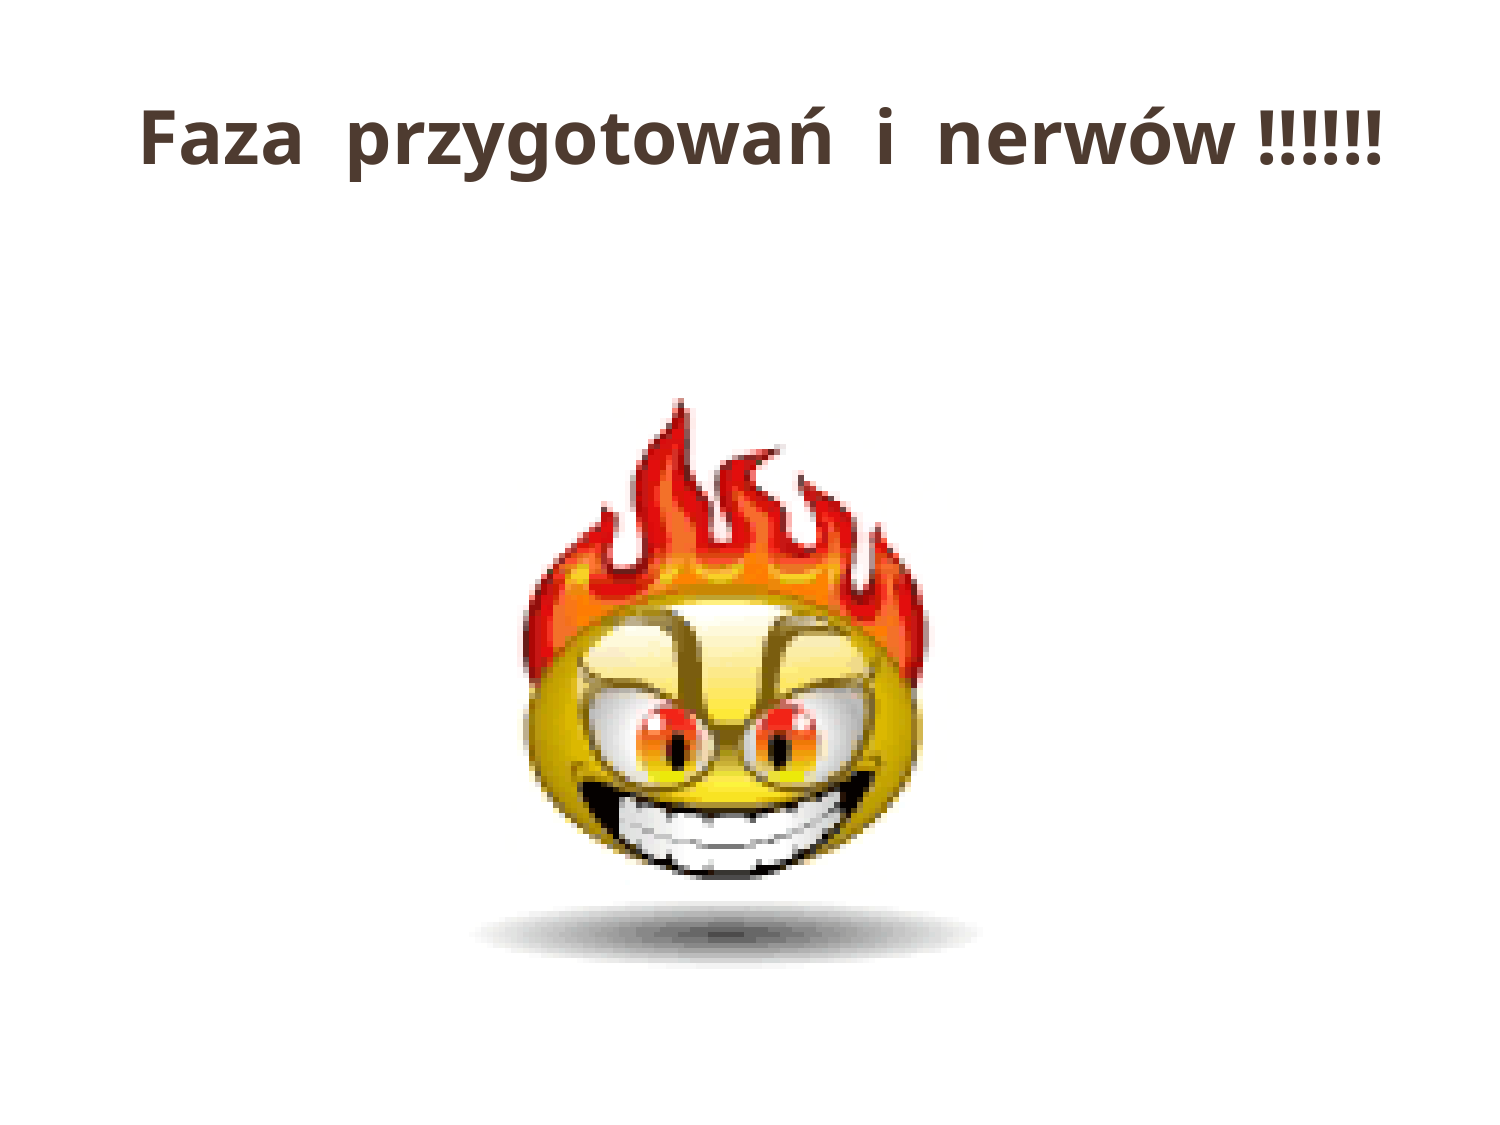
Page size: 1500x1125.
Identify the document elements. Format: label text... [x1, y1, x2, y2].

picture [410, 398, 1067, 969]
title Faza przygotowań i nerwów !!!!!! [49, 75, 1475, 286]
